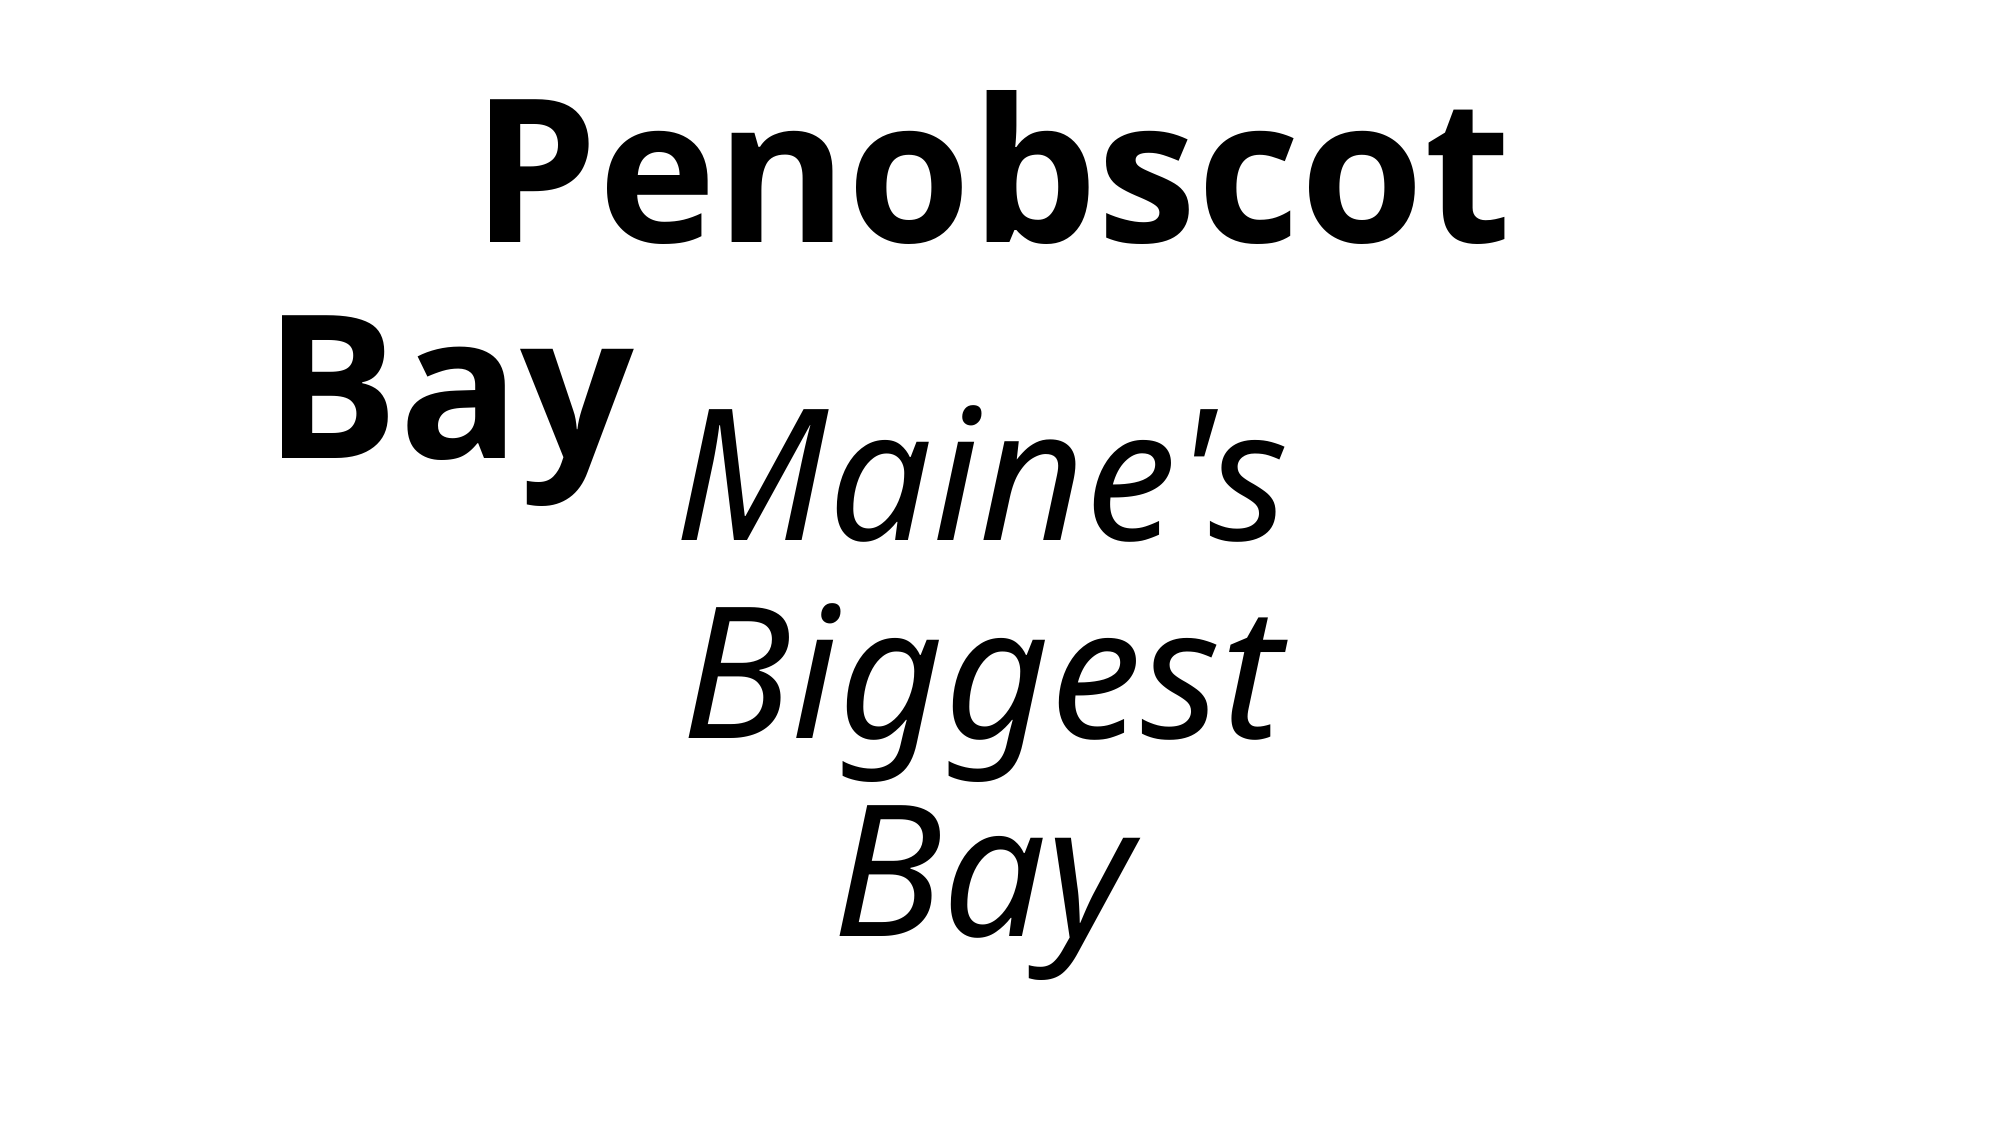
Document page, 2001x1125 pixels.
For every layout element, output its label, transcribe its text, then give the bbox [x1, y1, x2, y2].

subtitle Maine's Biggest Bay [181, 375, 1831, 1071]
title Penobscot Bay [249, 62, 1814, 375]
